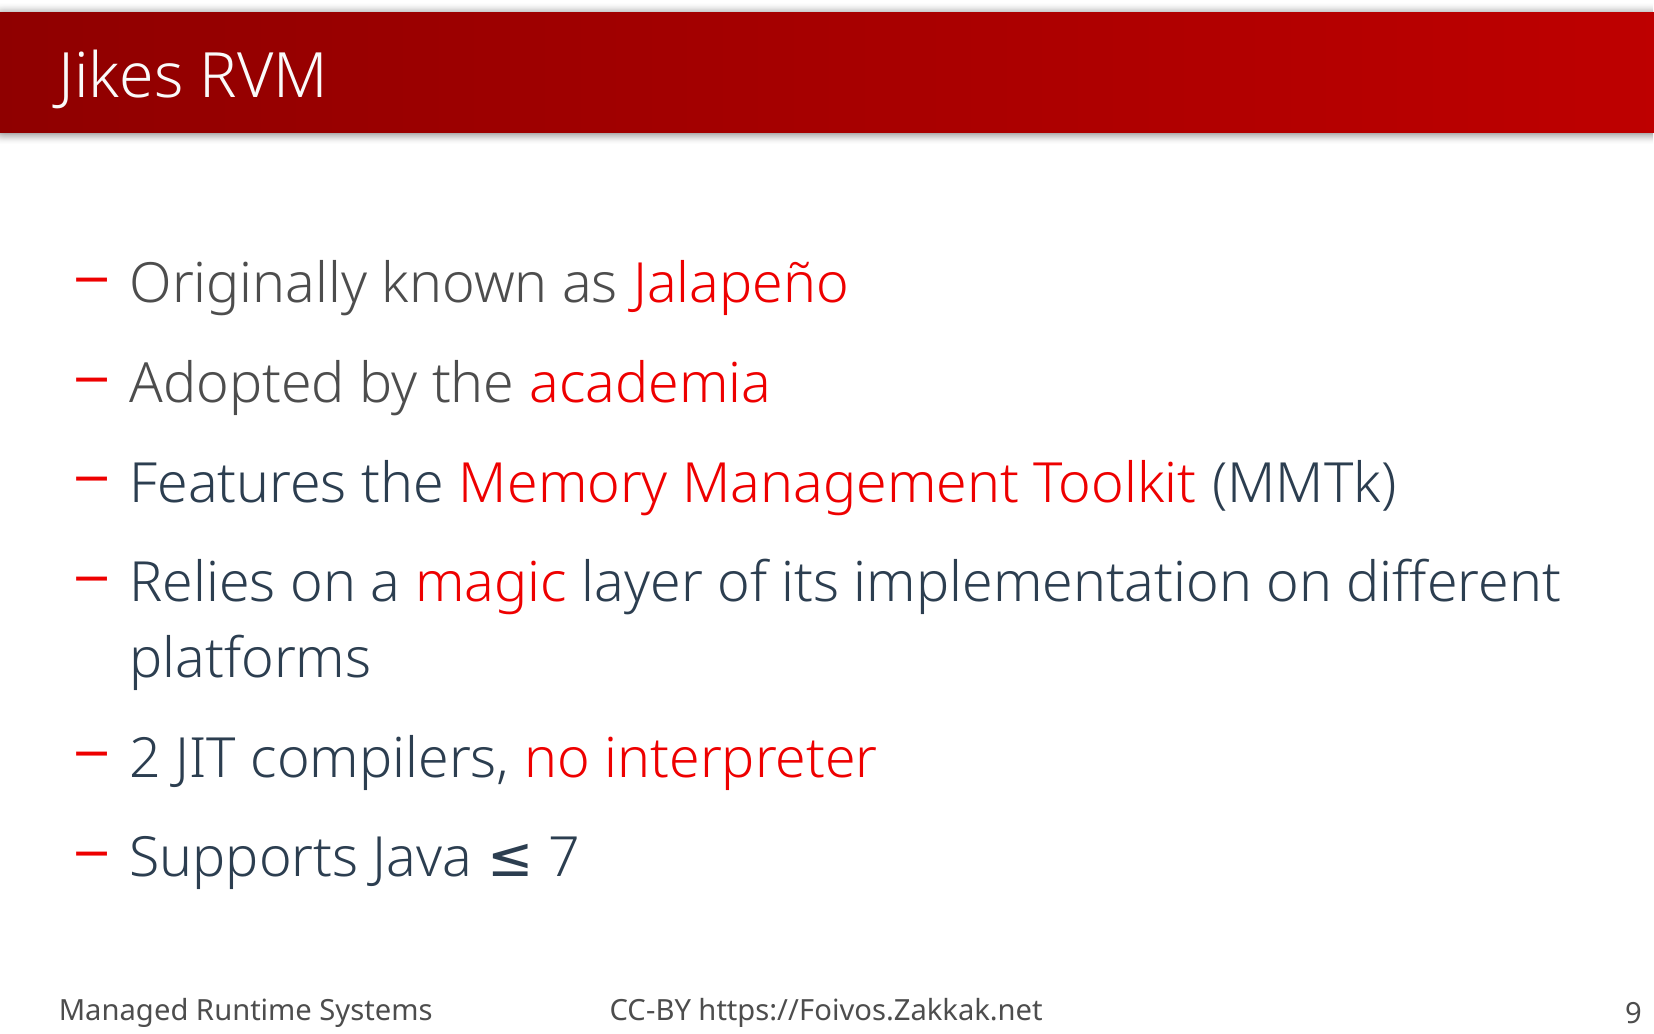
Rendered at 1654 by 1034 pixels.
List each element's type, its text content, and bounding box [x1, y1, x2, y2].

title Jikes RVM [58, 7, 1329, 139]
list Originally known as Jalapeño Adopted by the academia Features the Memory Management Toolkit (MMTk) Relies on a magic layer of its implementation on different platforms 2 JIT compilers, no interpreter Supports Java ≤ 7 [58, 176, 1594, 960]
